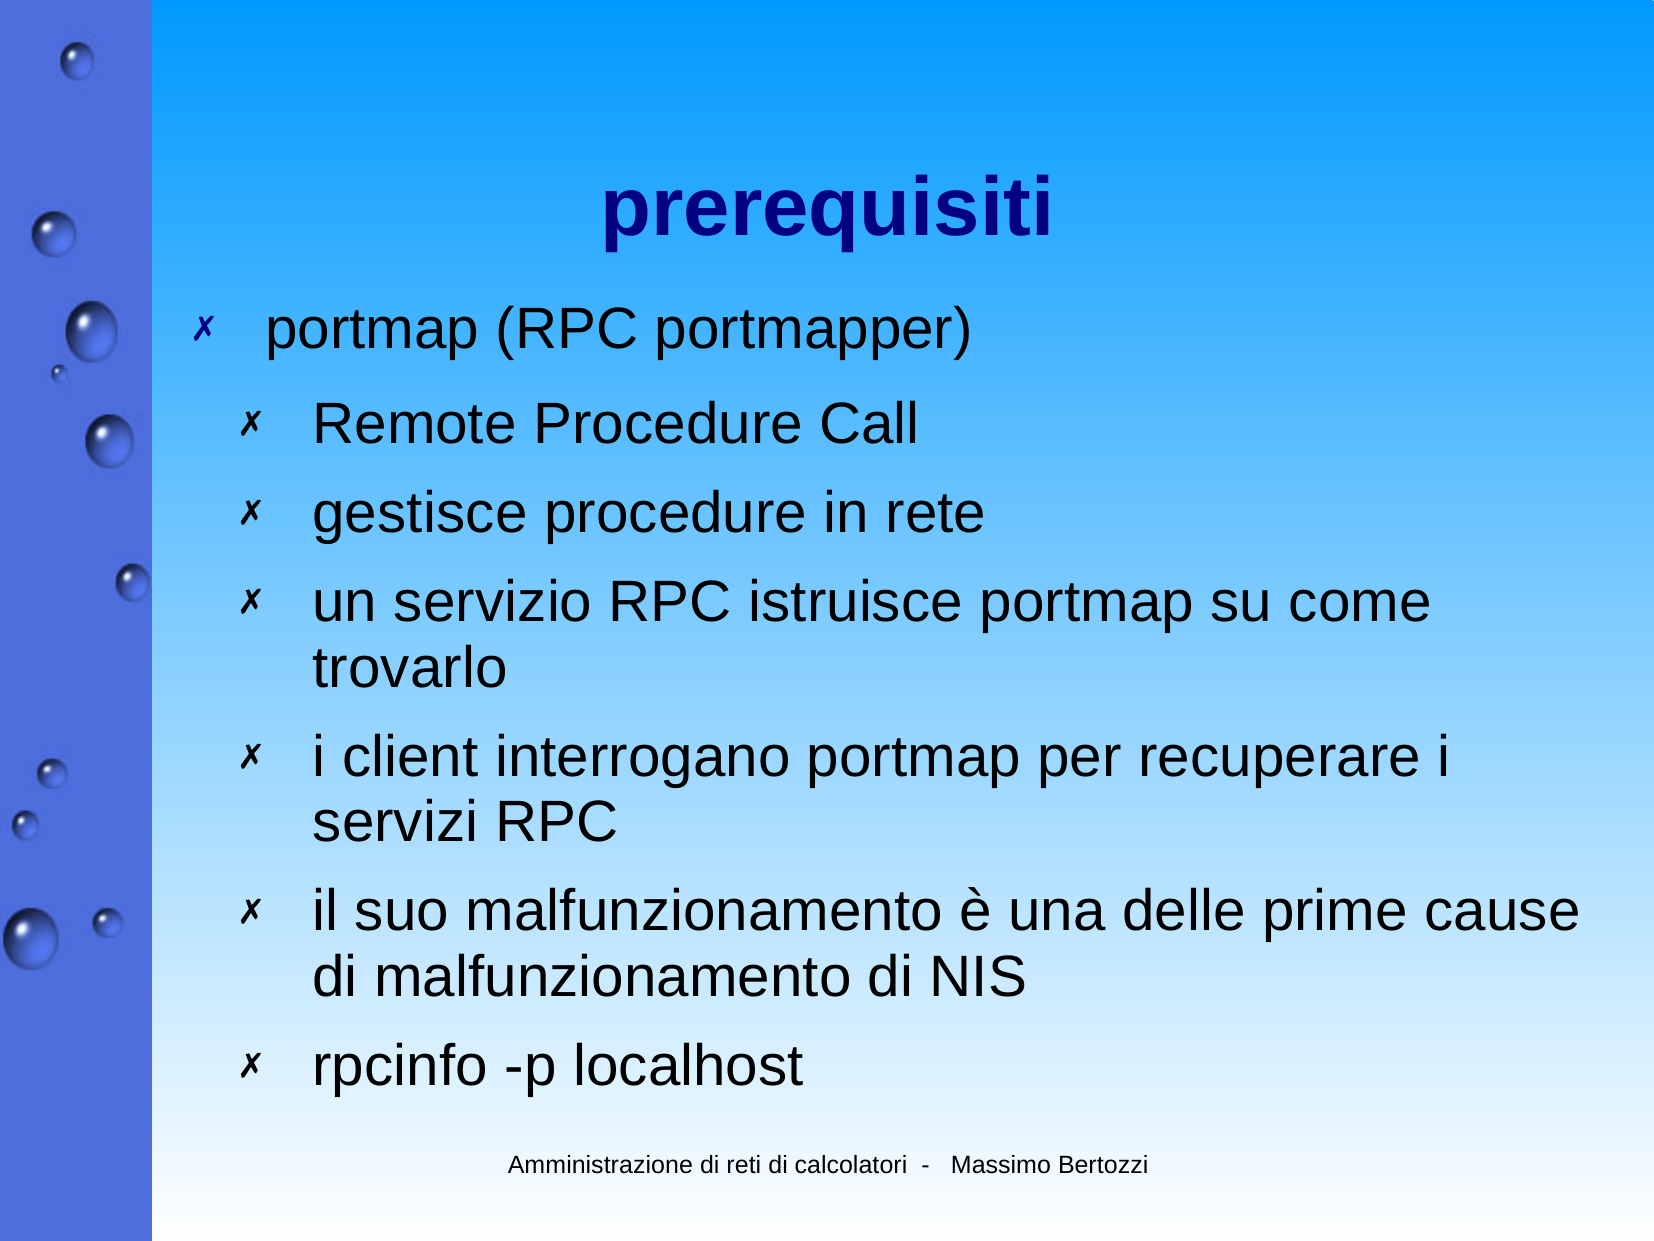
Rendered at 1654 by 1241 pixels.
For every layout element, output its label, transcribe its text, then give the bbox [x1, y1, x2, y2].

list portmap (RPC portmapper) Remote Procedure Call gestisce procedure in rete un servizio RPC istruisce portmap su come trovarlo i client interrogano portmap per recuperare i servizi RPC il suo malfunzionamento è una delle prime cause di malfunzionamento di NIS rpcinfo -p localhost [182, 295, 1595, 1118]
title prerequisiti [121, 102, 1534, 311]
picture [0, 0, 152, 1241]
